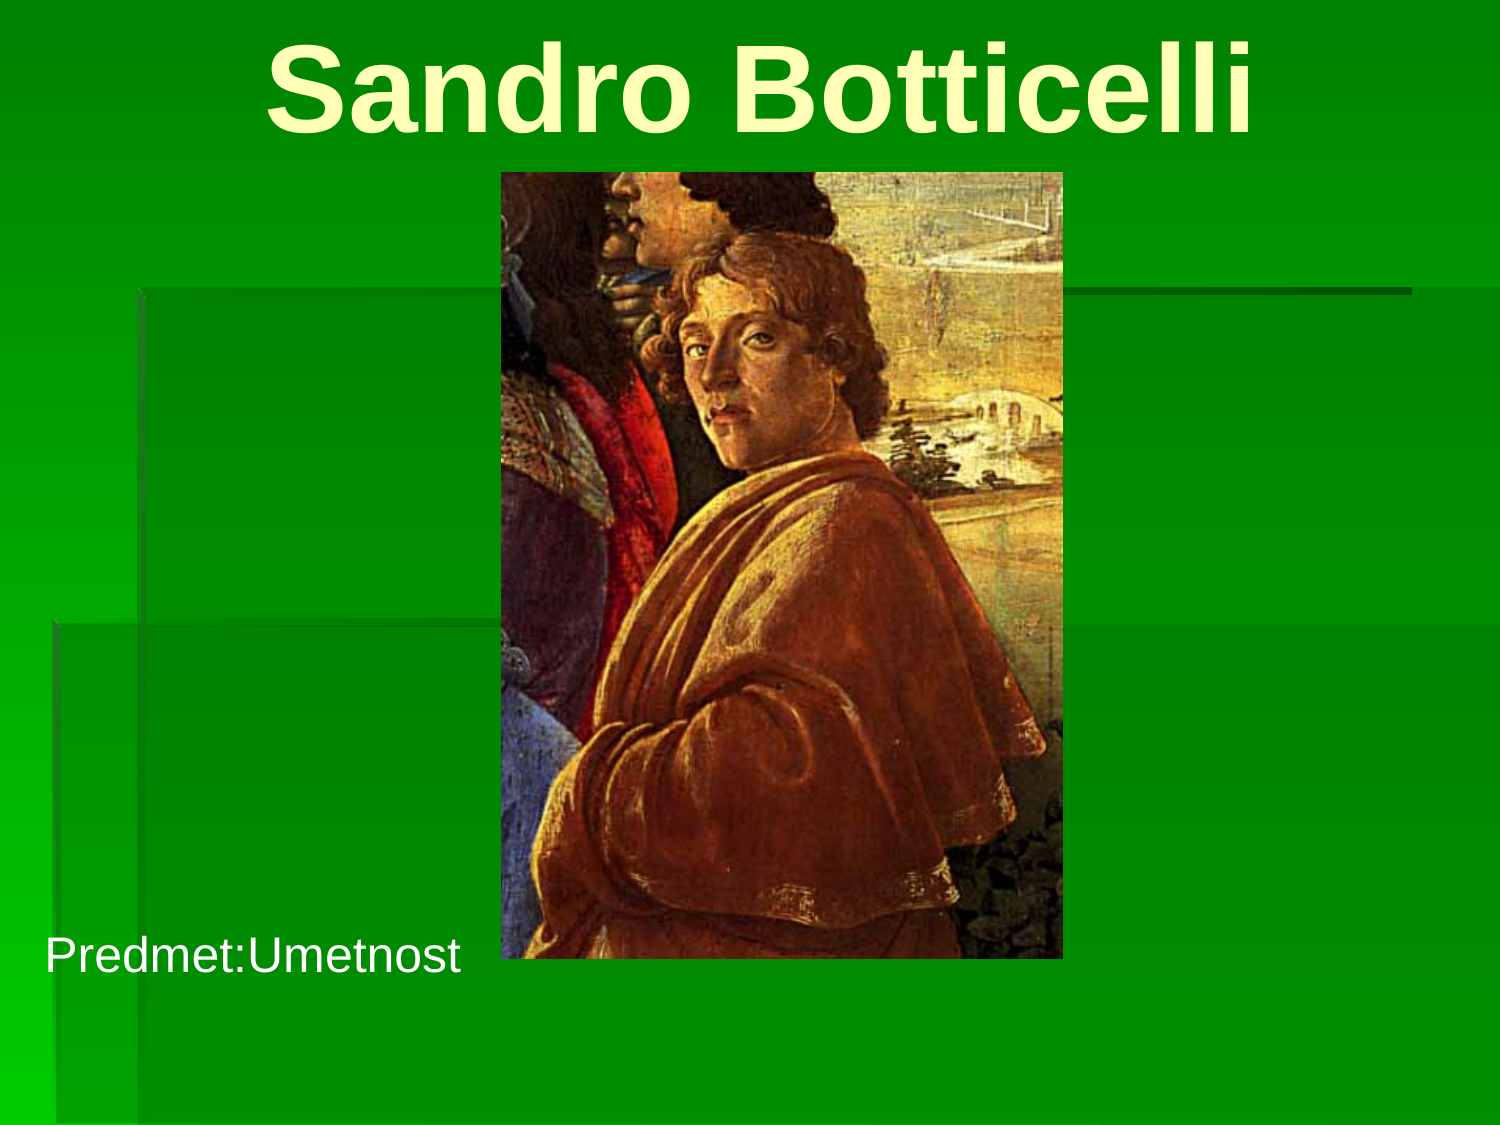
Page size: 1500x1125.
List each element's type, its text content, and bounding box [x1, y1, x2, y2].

picture [501, 172, 1063, 959]
subtitle Predmet:Umetnost [29, 774, 1142, 1063]
title Sandro Botticelli [123, 0, 1399, 277]
